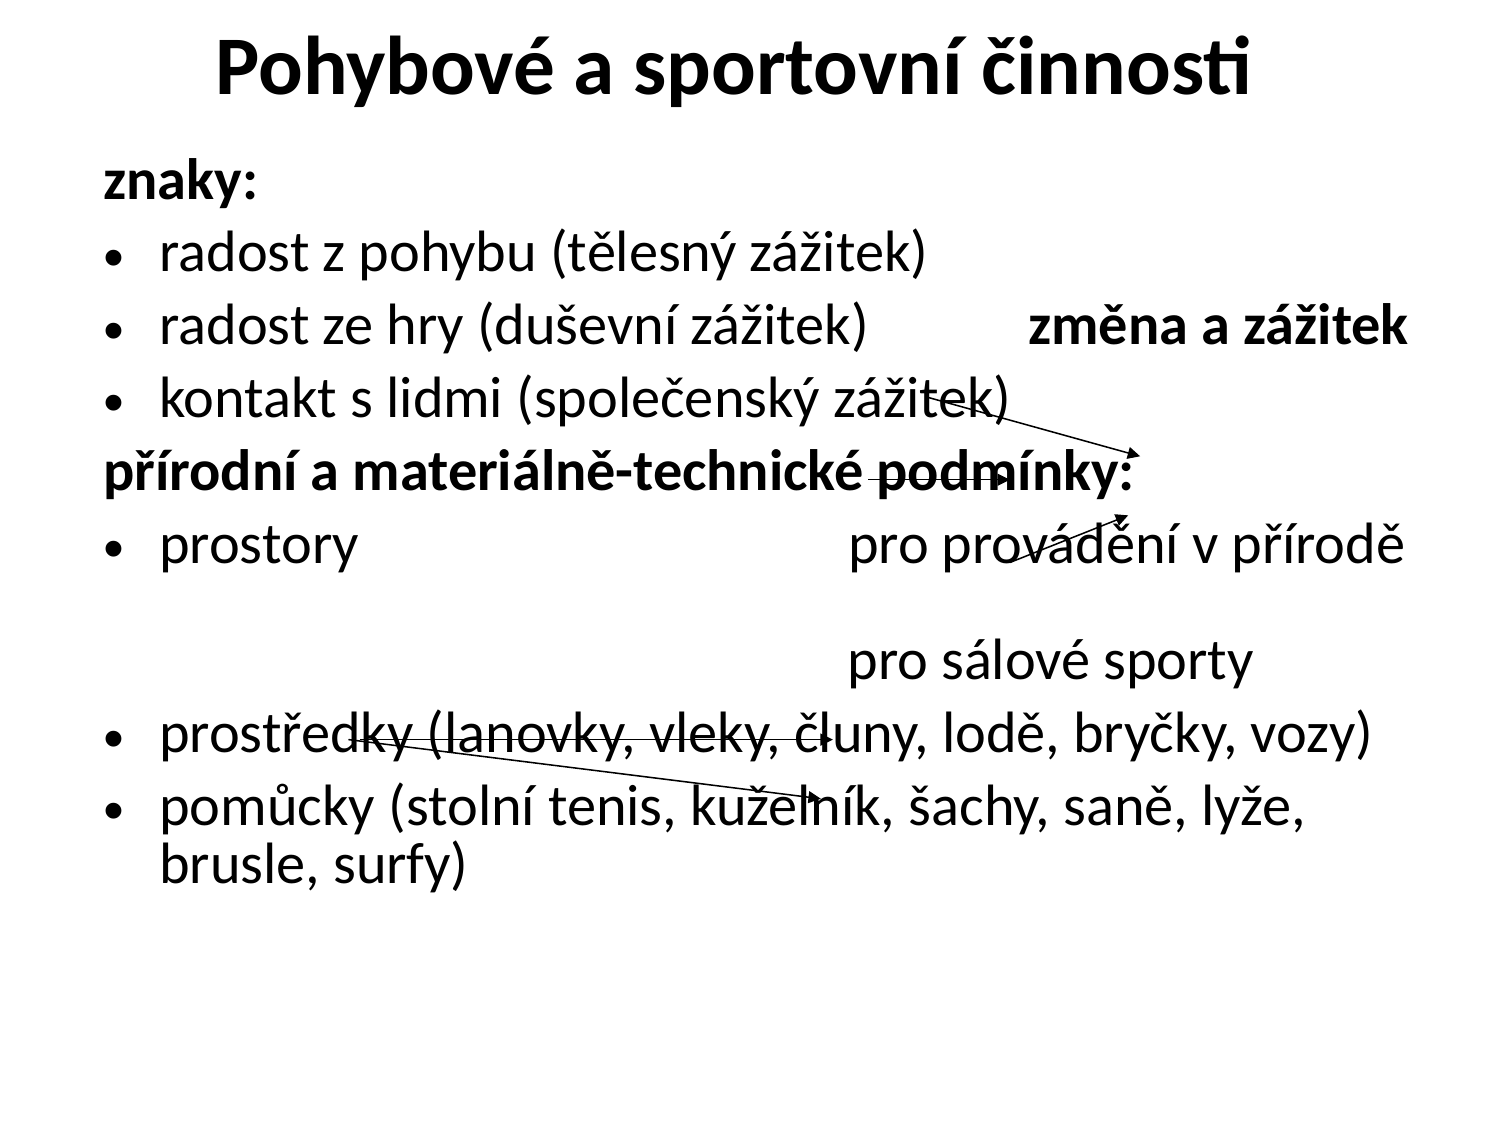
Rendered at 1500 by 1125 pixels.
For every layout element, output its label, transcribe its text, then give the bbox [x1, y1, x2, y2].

list znaky: radost z pohybu (tělesný zážitek) radost ze hry (duševní zážitek) změna a zážitek kontakt s lidmi (společenský zážitek) přírodní a materiálně-technické podmínky: prostory pro provádění v přírodě pro sálové sporty prostředky (lanovky, vleky, čluny, lodě, bryčky, vozy) pomůcky (stolní tenis, kuželník, šachy, saně, lyže, brusle, surfy) [88, 147, 1439, 1125]
title Pohybové a sportovní činnosti [59, 0, 1410, 148]
